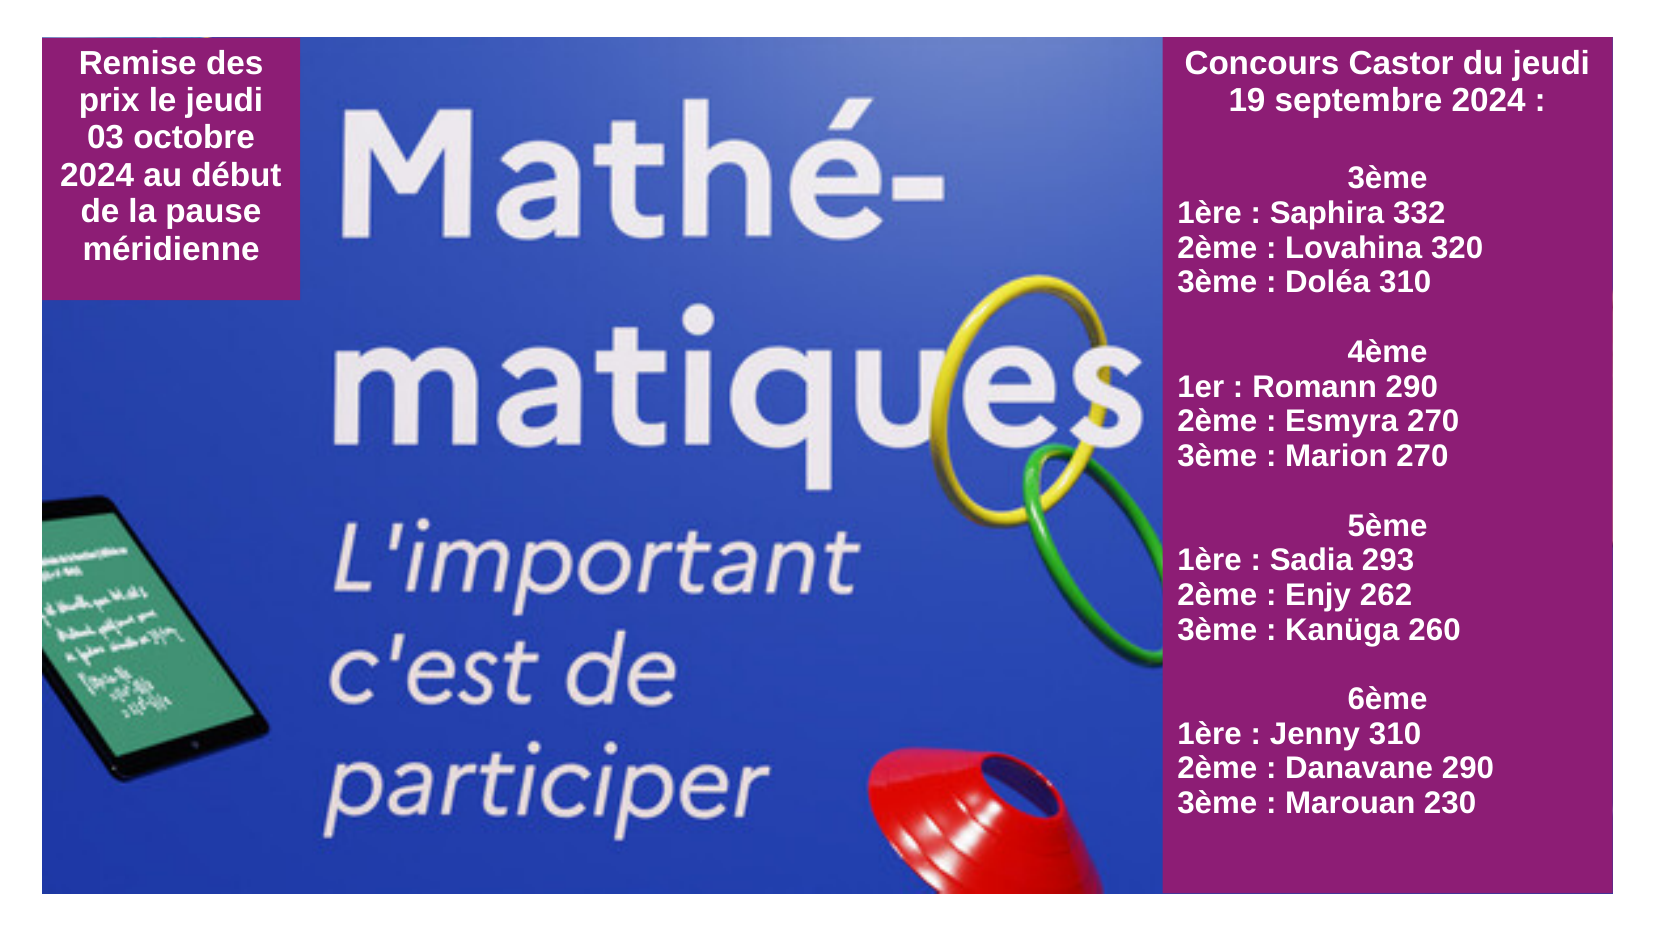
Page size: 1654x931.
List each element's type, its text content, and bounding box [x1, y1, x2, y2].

picture [42, 37, 1162, 894]
text_box Concours Castor du jeudi 19 septembre 2024 : 3ème 1ère : Saphira 332 2ème : Lovahina 320 3ème : Doléa 310 4ème 1er : Romann 290 2ème : Esmyra 270 3ème : Marion 270 5ème 1ère : Sadia 293 2ème : Enjy 262 3ème : Kanüga 260 6ème 1ère : Jenny 310 2ème : Danavane 290 3ème : Marouan 230 [1162, 37, 1613, 894]
text_box Remise des prix le jeudi 03 octobre 2024 au début de la pause méridienne [42, 37, 301, 301]
